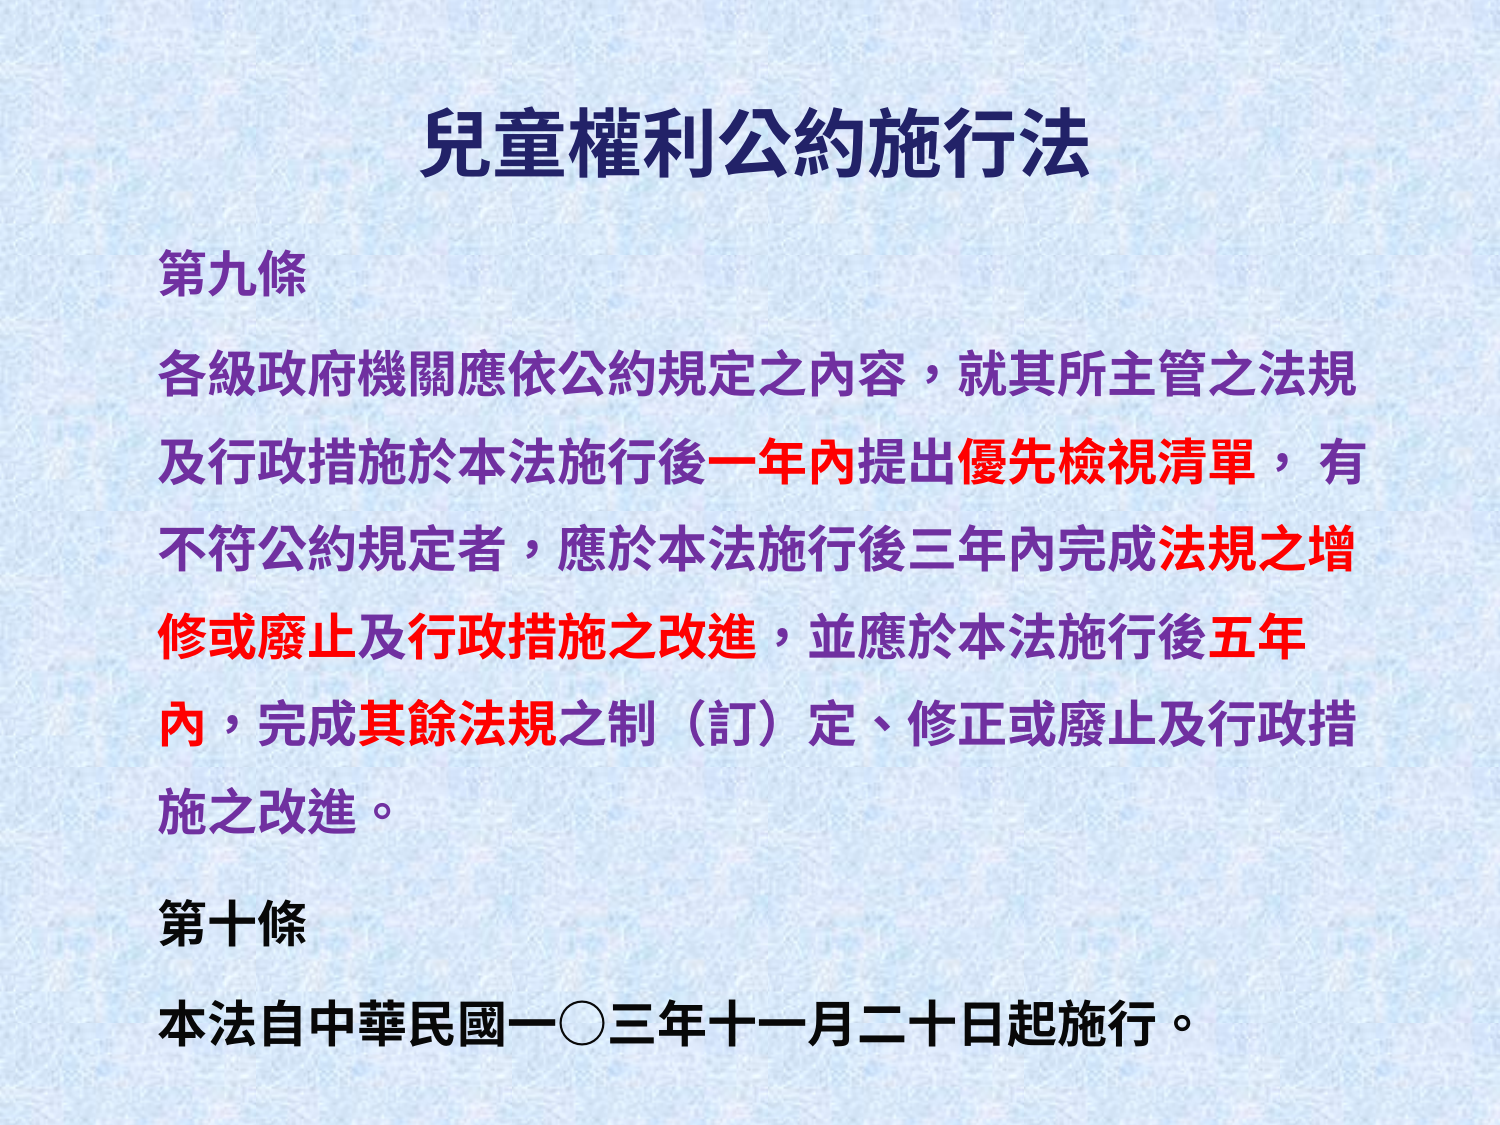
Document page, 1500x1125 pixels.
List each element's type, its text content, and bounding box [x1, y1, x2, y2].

list 第九條 各級政府機關應依公約規定之內容，就其所主管之法規及行政措施於本法施行後一年內提出優先檢視清單， 有不符公約規定者，應於本法施行後三年內完成法規之增修或廢止及行政措施之改進，並應於本法施行後五年內，完成其餘法規之制（訂）定、修正或廢止及行政措施之改進。 第十條 本法自中華民國一○三年十一月二十日起施行。 [142, 207, 1389, 1075]
picture [0, 0, 1500, 1125]
title 兒童權利公約施行法 [120, 99, 1390, 183]
